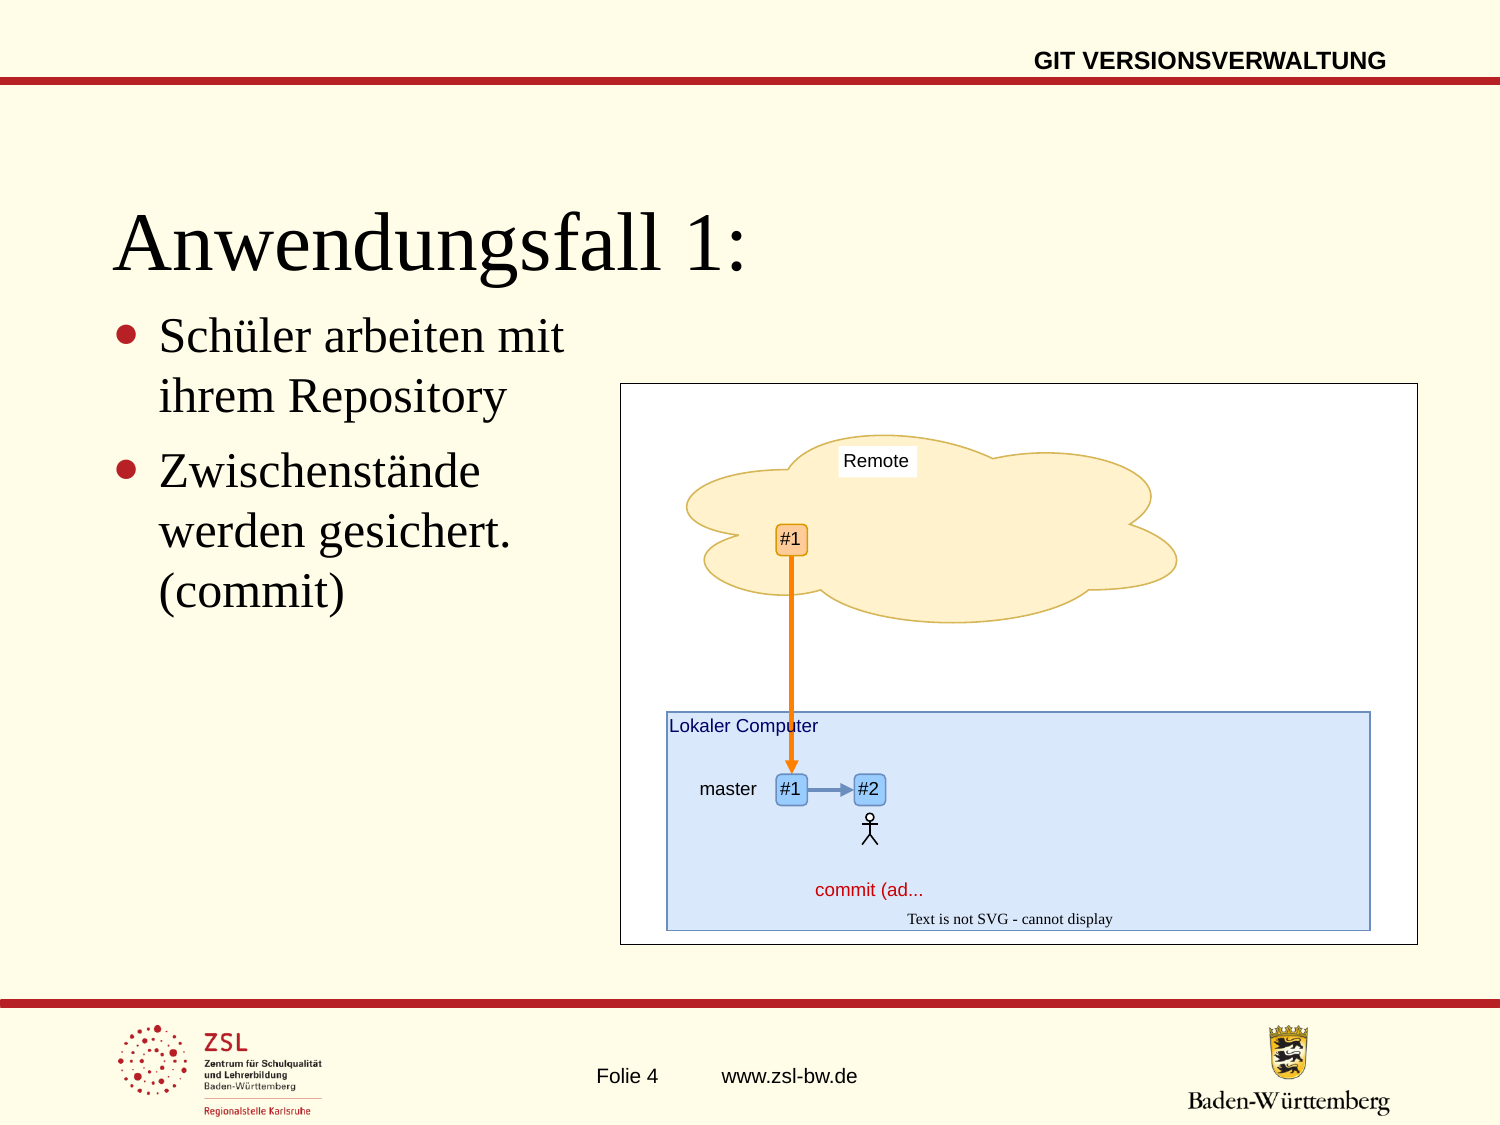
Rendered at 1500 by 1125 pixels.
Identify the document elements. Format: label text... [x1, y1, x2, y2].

footer GIT VERSIONSVERWALTUNG [395, 44, 1388, 75]
list Schüler arbeiten mit ihrem Repository Zwischenstände werden gesichert. (commit) [112, 302, 591, 977]
picture [0, 999, 1500, 1125]
title Anwendungsfall 1: [112, 87, 1388, 288]
slide_number Folie <Foliennummer> www.zsl-bw.de [596, 1062, 894, 1088]
picture [649, 413, 1372, 933]
picture [1187, 1023, 1390, 1116]
text_box [620, 383, 1418, 945]
